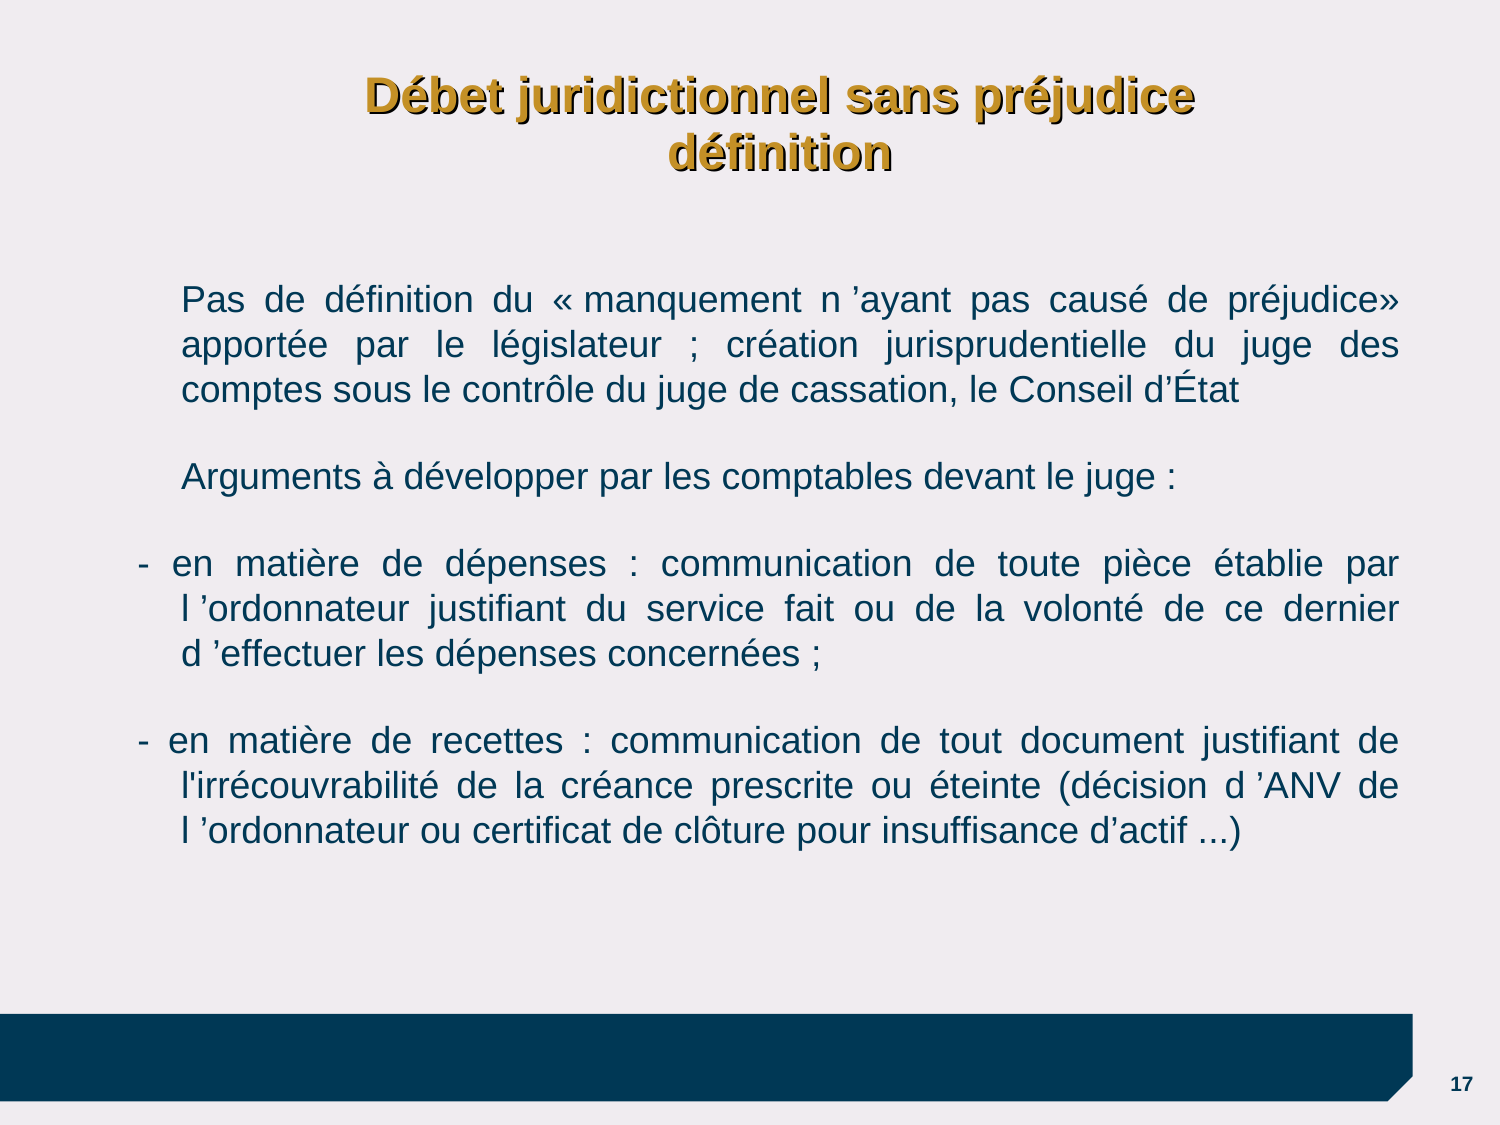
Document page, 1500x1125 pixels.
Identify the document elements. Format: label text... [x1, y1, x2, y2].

list Pas de définition du « manquement n ’ayant pas causé de préjudice» apportée par le législateur ; création jurisprudentielle du juge des comptes sous le contrôle du juge de cassation, le Conseil d’État Arguments à développer par les comptables devant le juge : - en matière de dépenses : communication de toute pièce établie par l ’ordonnateur justifiant du service fait ou de la volonté de ce dernier d ’effectuer les dépenses concernées ; - en matière de recettes : communication de tout document justifiant de l'irrécouvrabilité de la créance prescrite ou éteinte (décision d ’ANV de l ’ordonnateur ou certificat de clôture pour insuffisance d’actif ...) [137, 274, 1400, 970]
title Débet juridictionnel sans préjudice définition [121, 65, 1438, 183]
